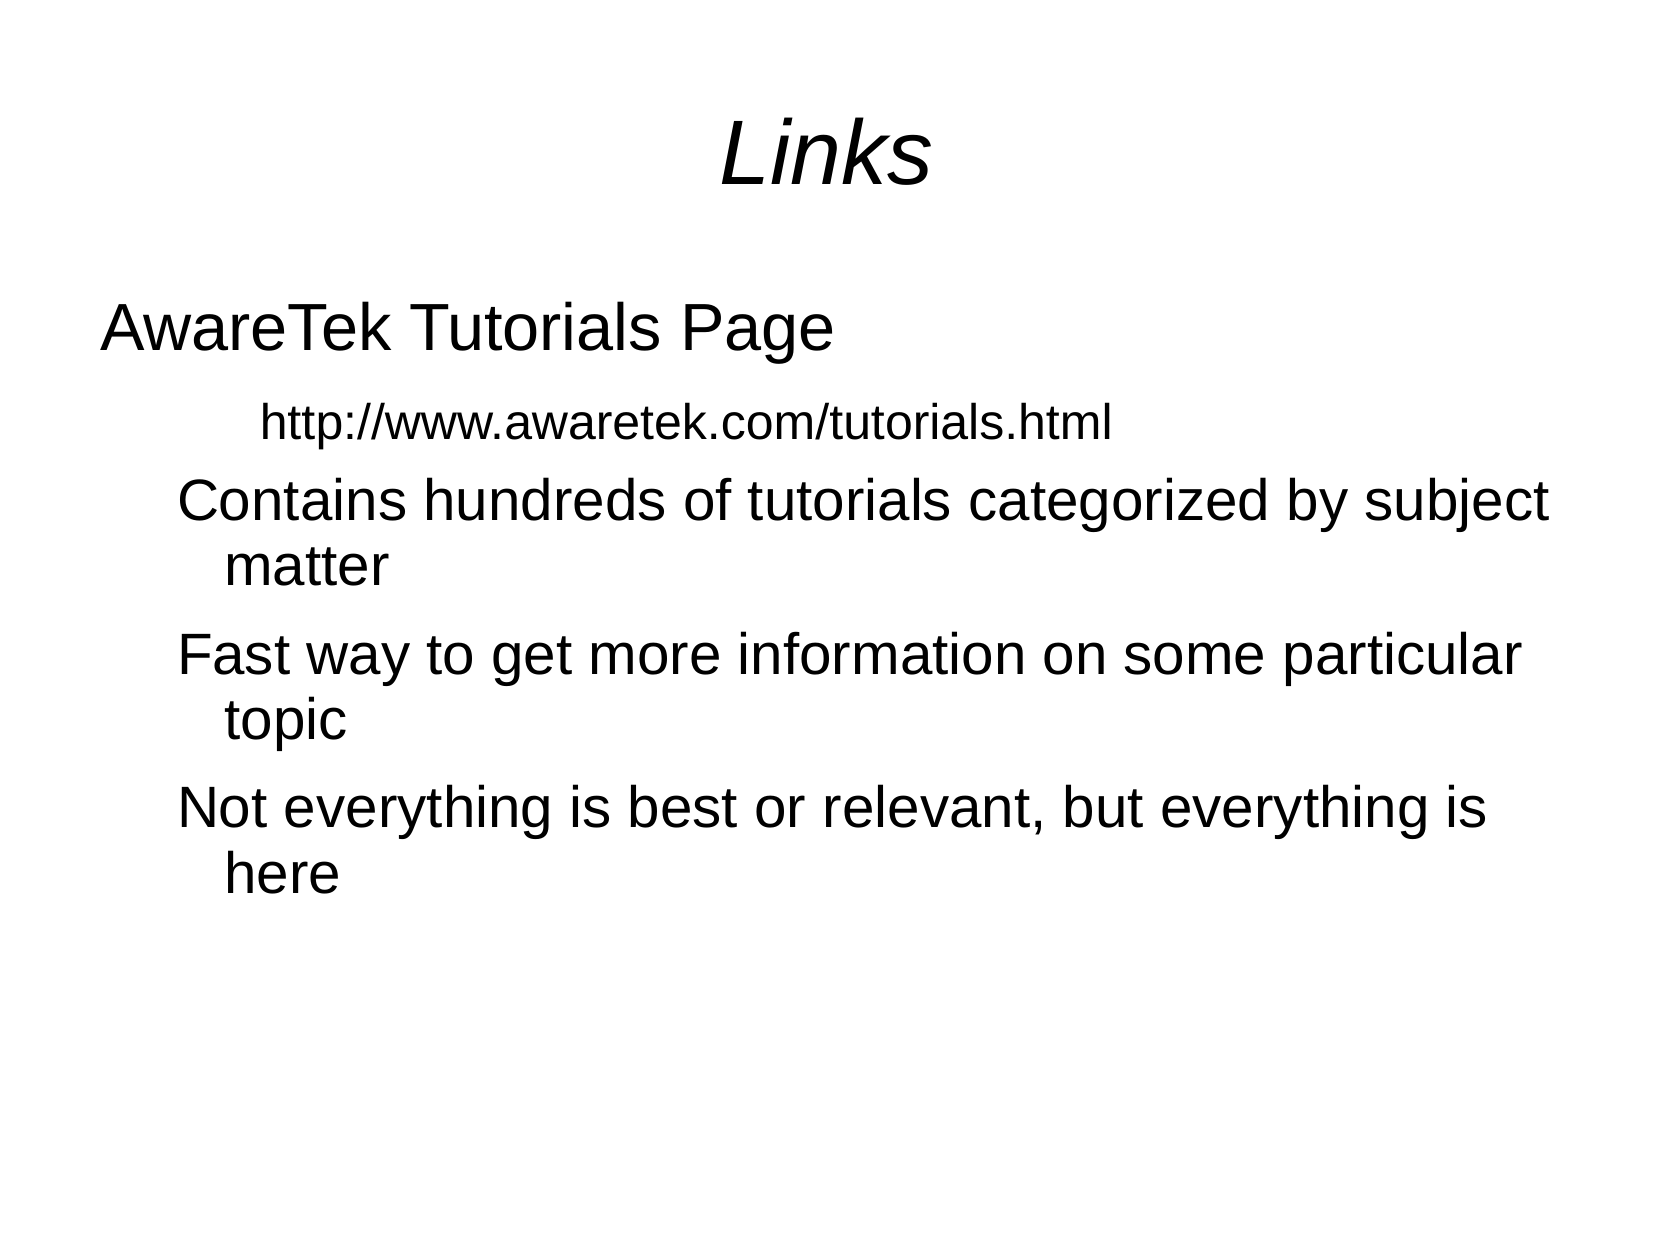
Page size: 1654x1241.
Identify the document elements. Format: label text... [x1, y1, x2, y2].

list AwareTek Tutorials Page http://www.awaretek.com/tutorials.html Contains hundreds of tutorials categorized by subject matter Fast way to get more information on some particular topic Not everything is best or relevant, but everything is here [82, 290, 1571, 1094]
title Links [82, 56, 1571, 250]
